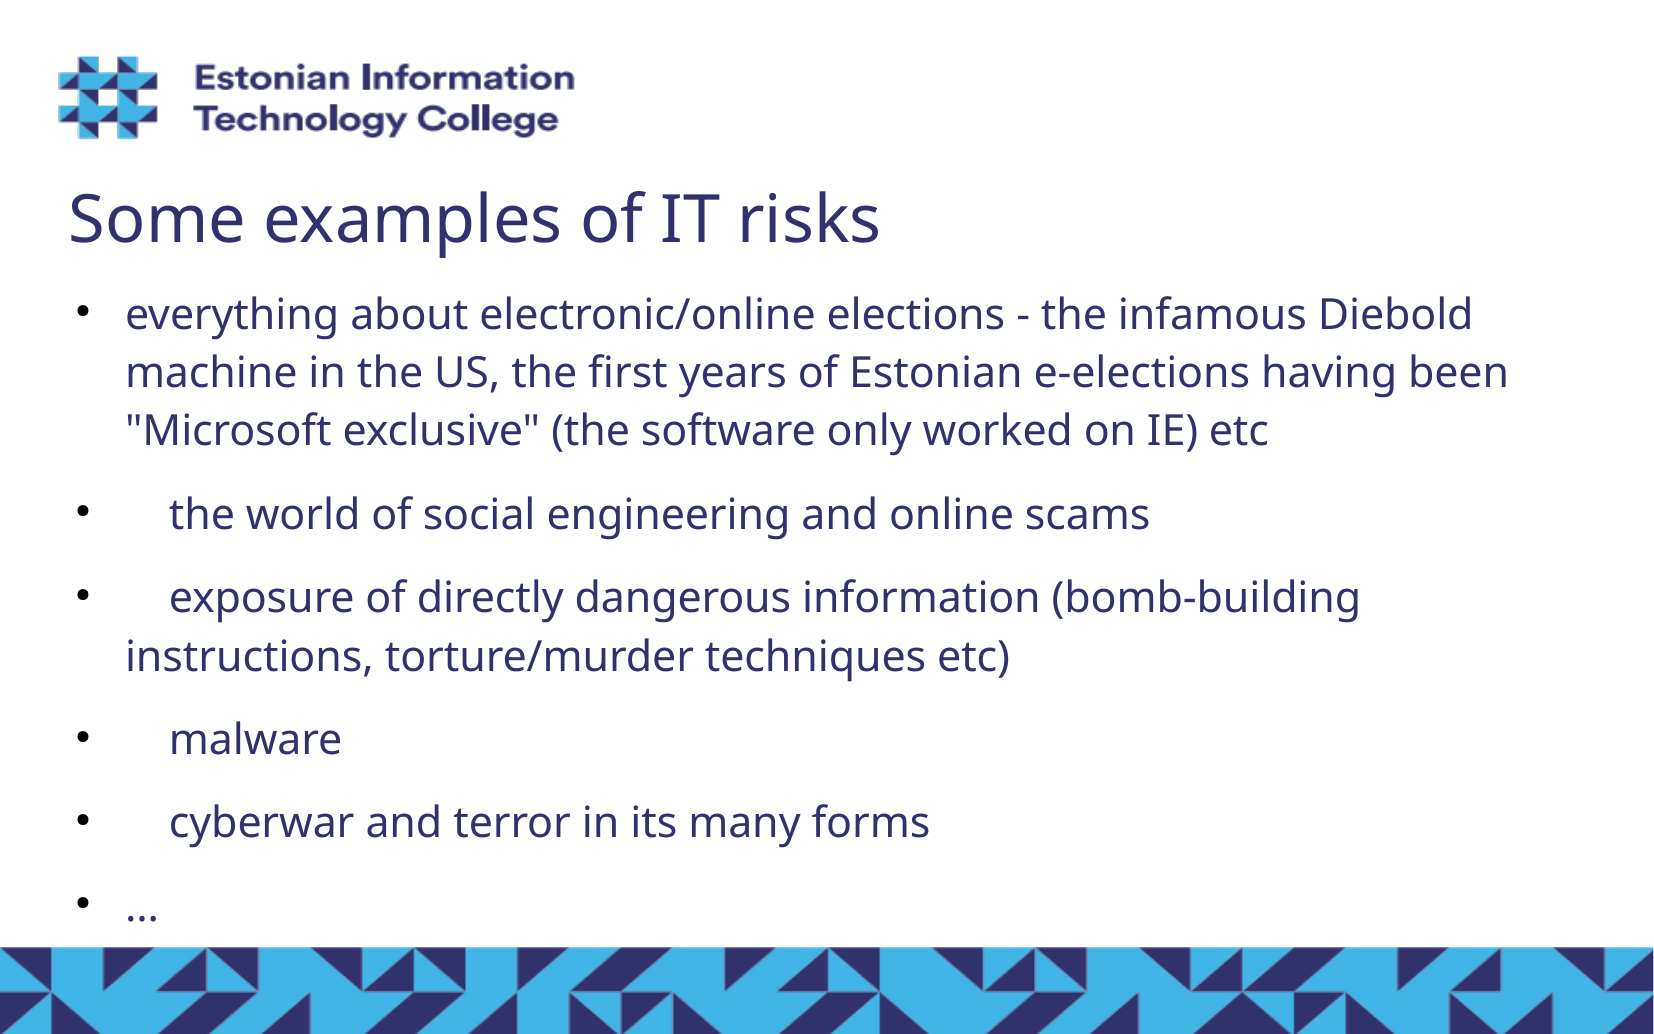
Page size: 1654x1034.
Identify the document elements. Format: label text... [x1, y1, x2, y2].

list everything about electronic/online elections - the infamous Diebold machine in the US, the first years of Estonian e-elections having been "Microsoft exclusive" (the software only worked on IE) etc the world of social engineering and online scams exposure of directly dangerous information (bomb-building instructions, torture/murder techniques etc) malware cyberwar and terror in its many forms … [59, 283, 1595, 936]
title Some examples of IT risks [68, 147, 1536, 283]
